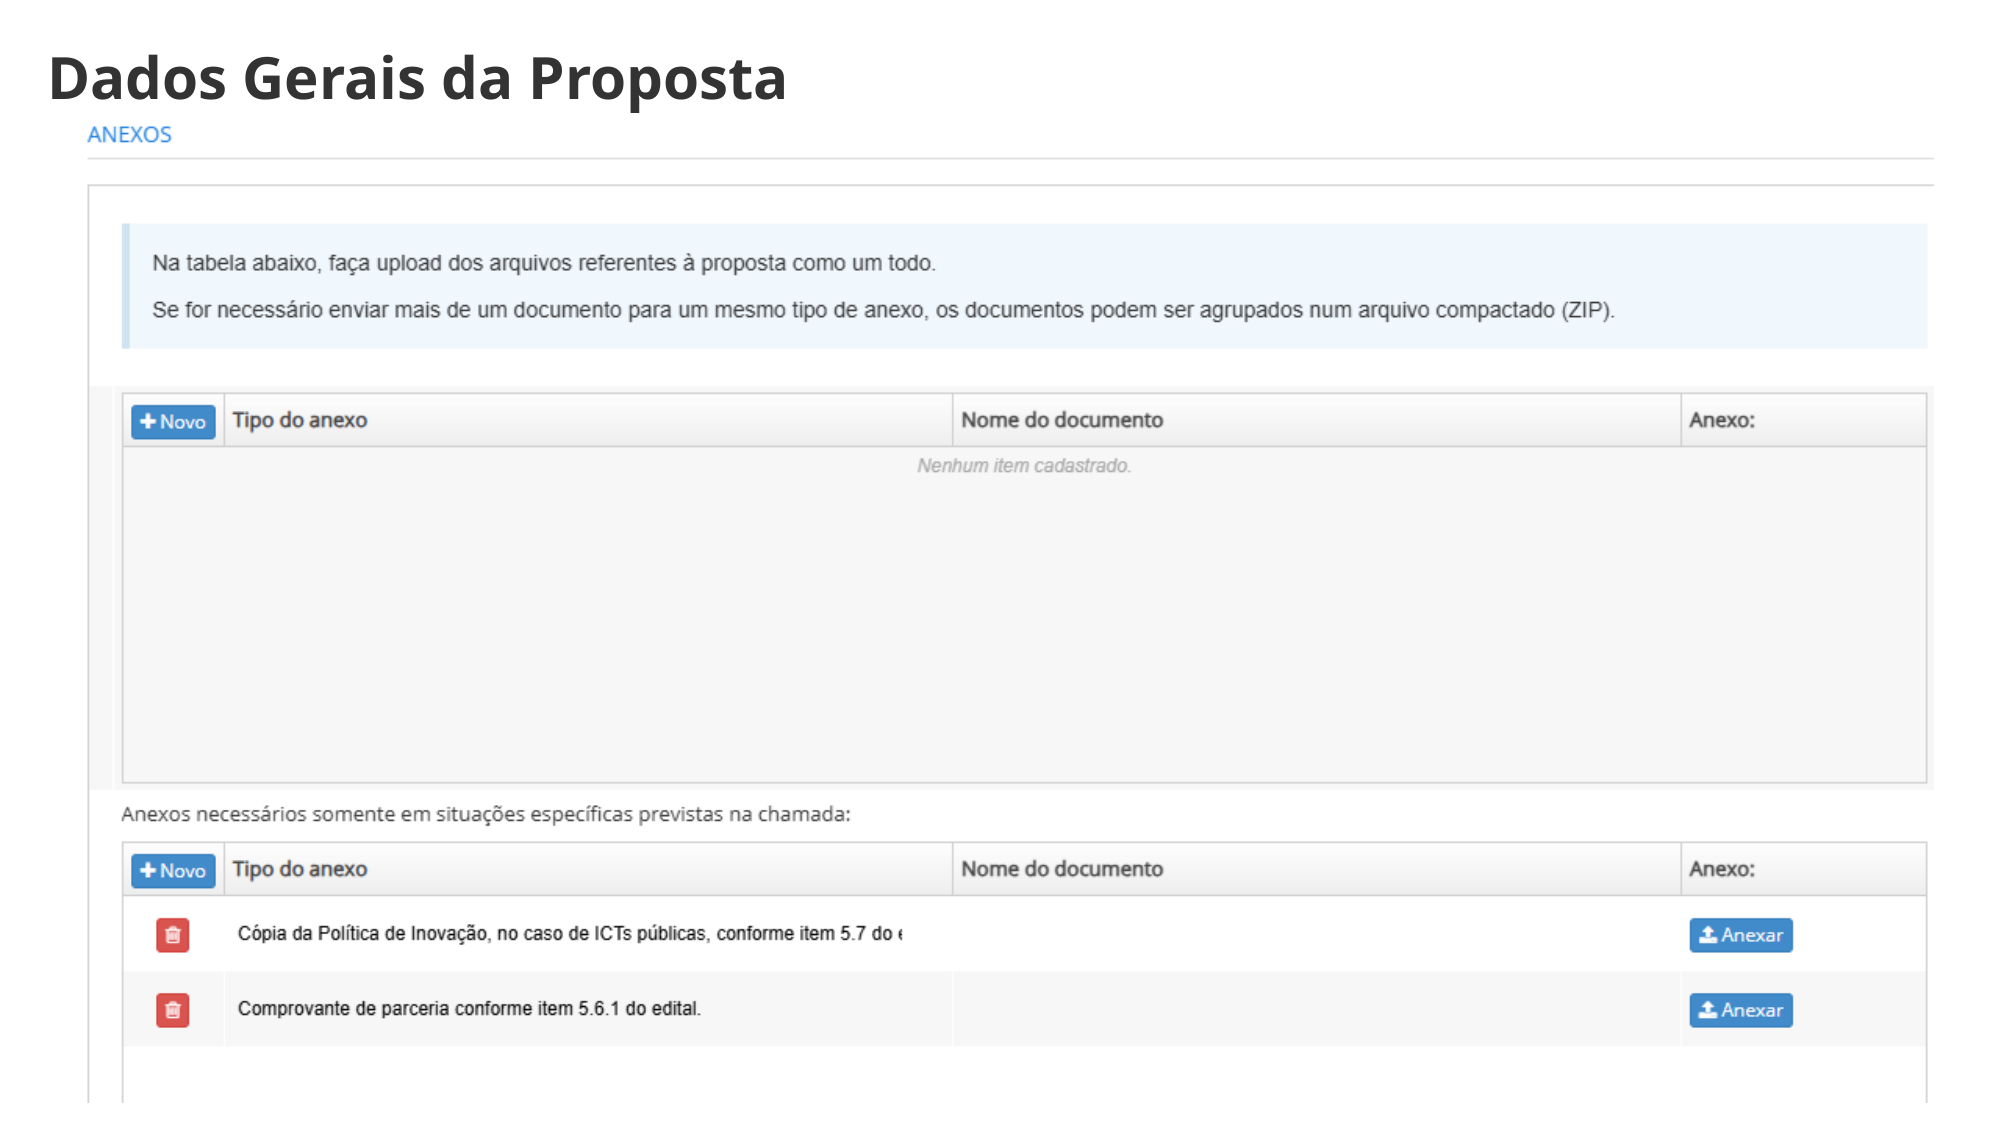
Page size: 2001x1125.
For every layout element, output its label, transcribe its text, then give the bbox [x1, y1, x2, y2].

title Dados Gerais da Proposta [32, 29, 1982, 120]
picture [80, 119, 1934, 1103]
